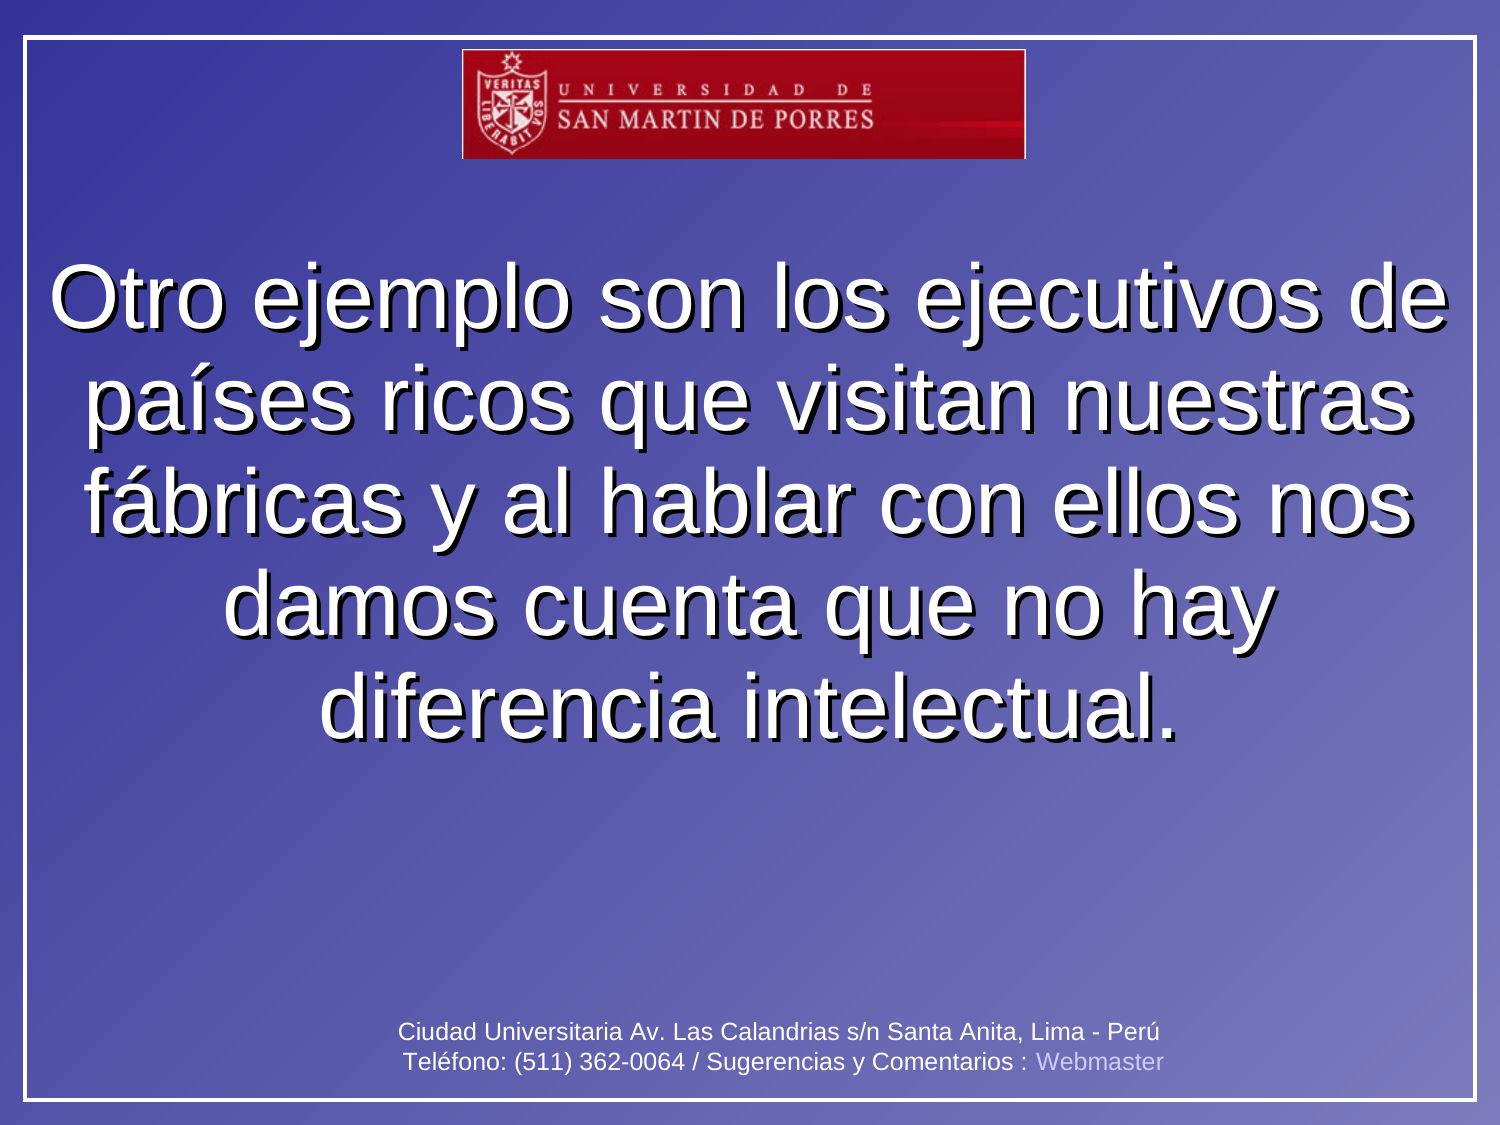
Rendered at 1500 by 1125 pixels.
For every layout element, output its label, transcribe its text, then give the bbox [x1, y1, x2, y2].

title Otro ejemplo son los ejecutivos de países ricos que visitan nuestras fábricas y al hablar con ellos nos damos cuenta que no hay diferencia intelectual. [0, 237, 1500, 803]
picture [462, 49, 1026, 159]
